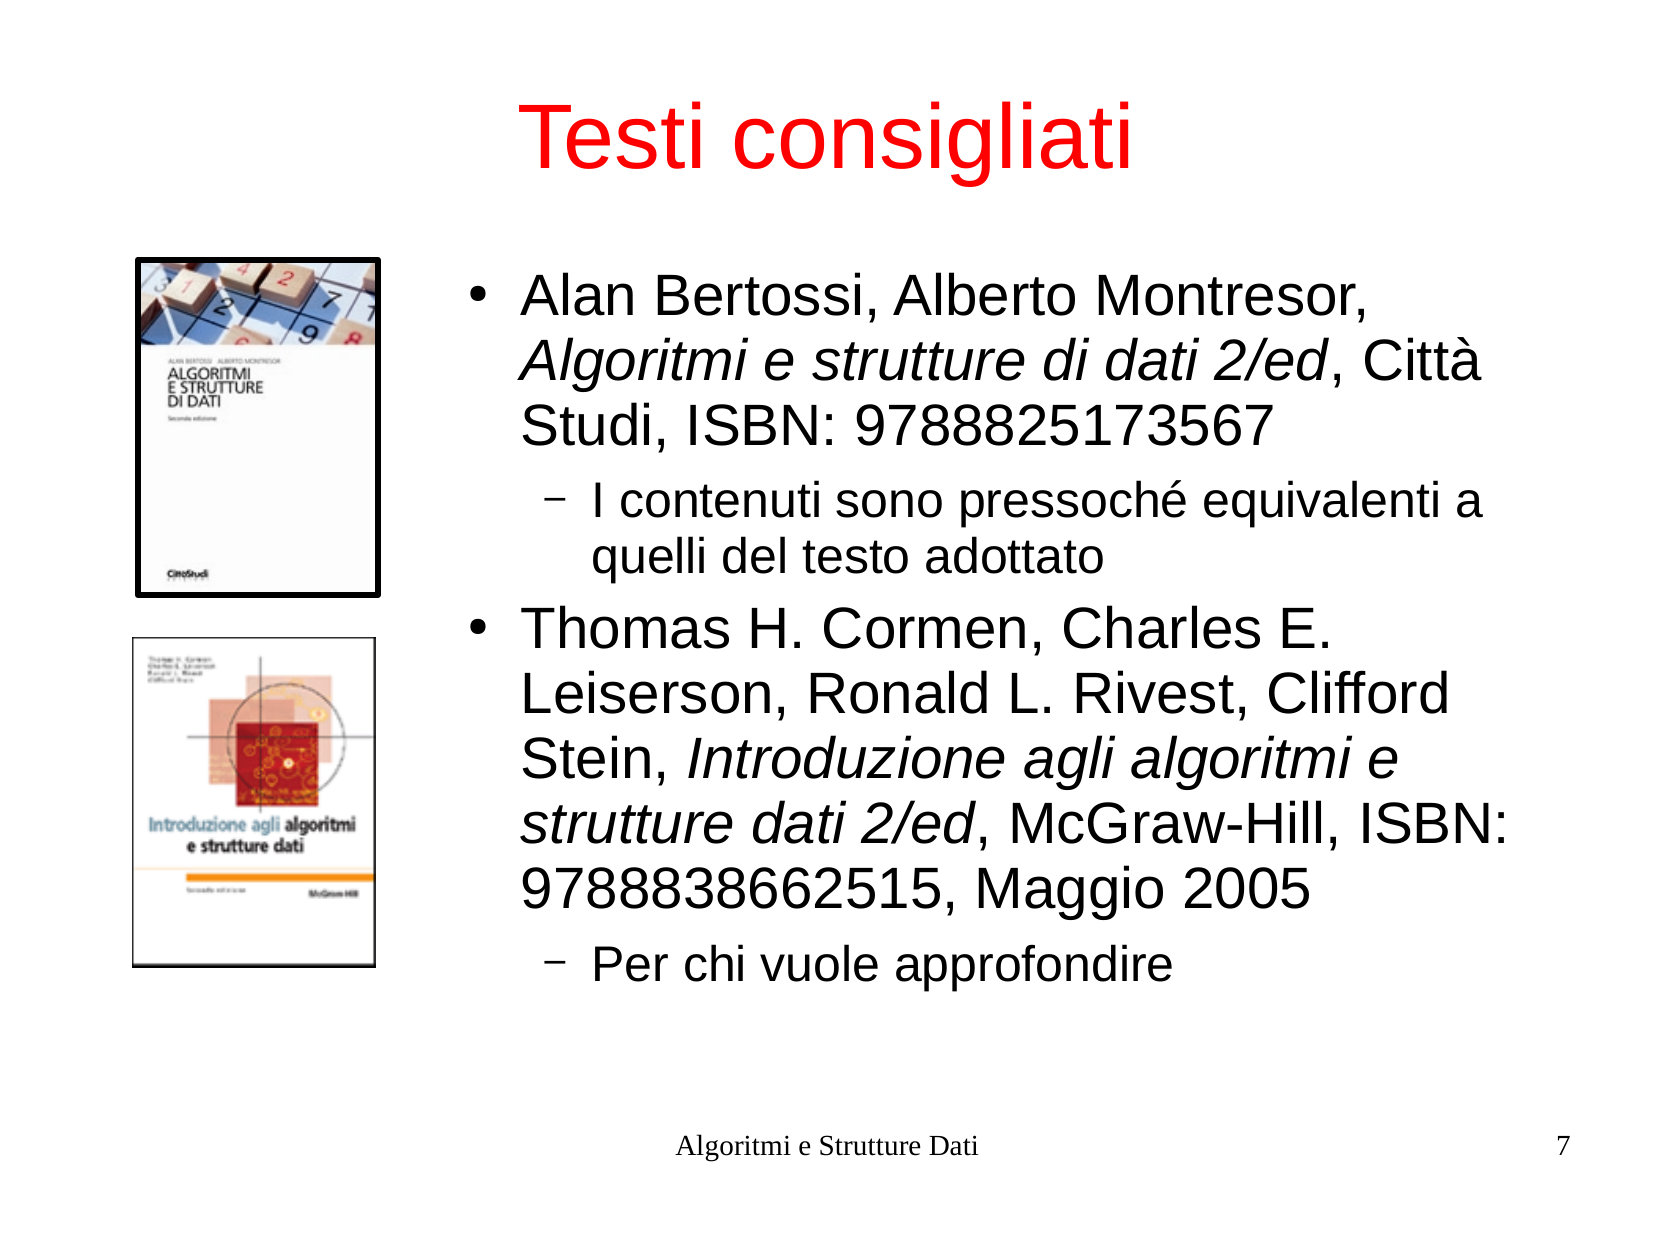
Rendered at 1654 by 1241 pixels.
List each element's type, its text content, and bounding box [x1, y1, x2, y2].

title Testi consigliati [82, 49, 1571, 226]
picture [132, 637, 376, 968]
list Alan Bertossi, Alberto Montresor, Algoritmi e strutture di dati 2/ed, Città Studi, ISBN: 9788825173567 I contenuti sono pressoché equivalenti a quelli del testo adottato Thomas H. Cormen, Charles E. Leiserson, Ronald L. Rivest, Clifford Stein, Introduzione agli algoritmi e strutture dati 2/ed, McGraw-Hill, ISBN: 9788838662515, Maggio 2005 Per chi vuole approfondire [450, 262, 1613, 1109]
picture [140, 262, 376, 593]
